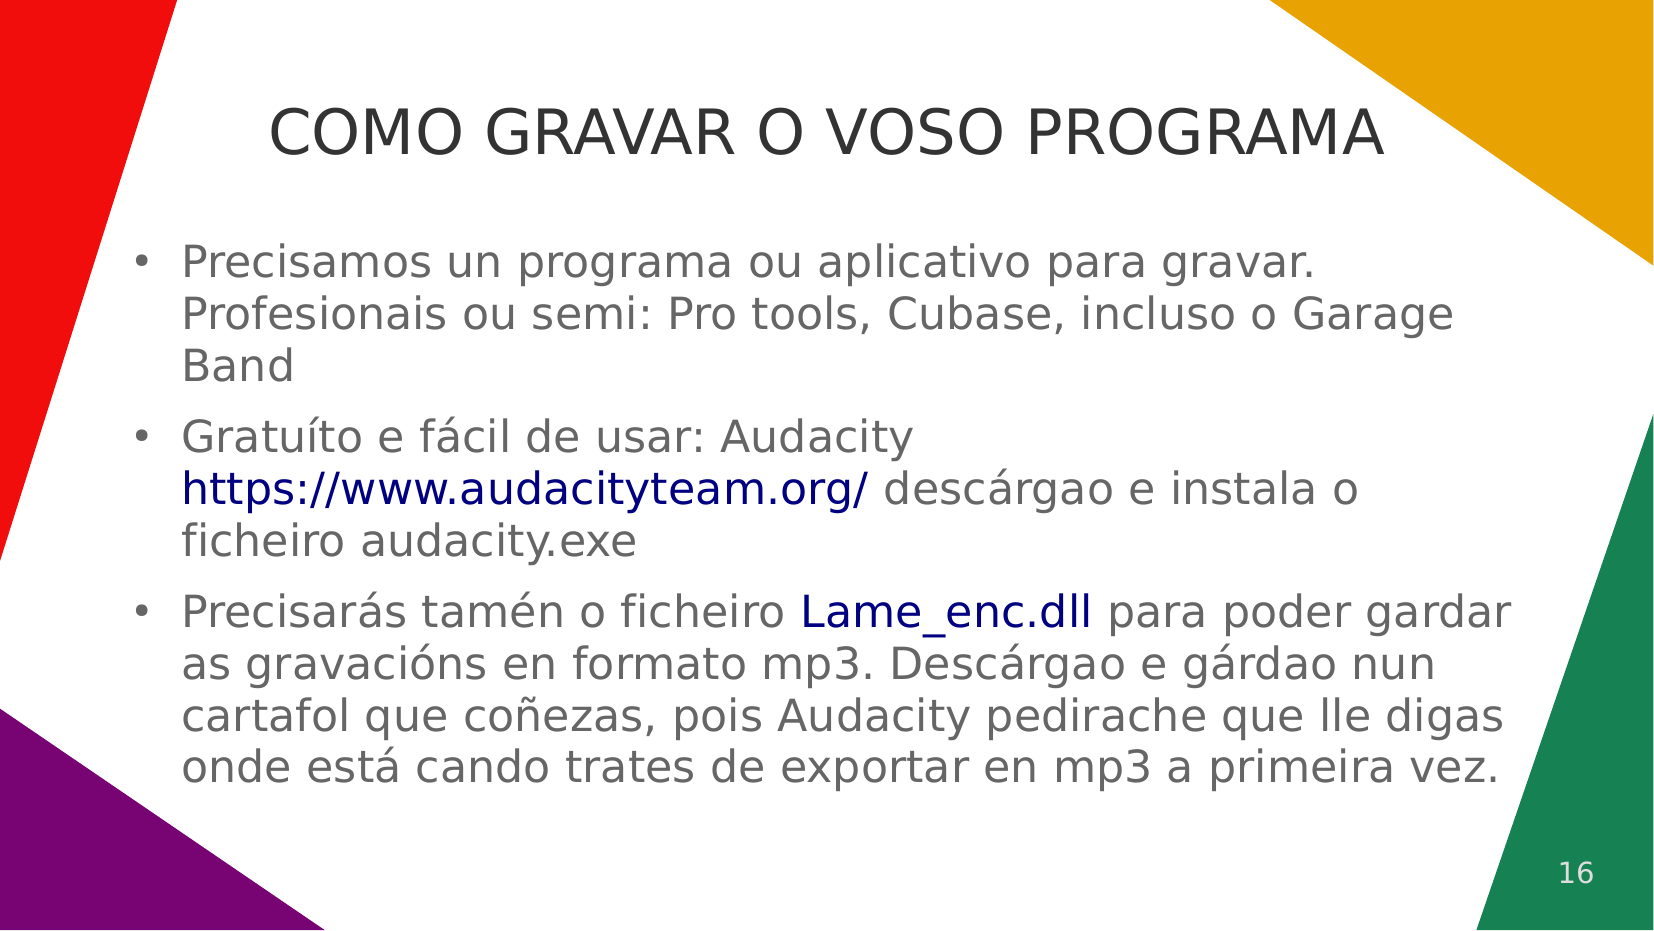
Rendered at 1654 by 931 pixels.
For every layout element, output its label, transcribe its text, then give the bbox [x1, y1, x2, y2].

list Precisamos un programa ou aplicativo para gravar. Profesionais ou semi: Pro tools, Cubase, incluso o Garage Band Gratuíto e fácil de usar: Audacityhttps://www.audacityteam.org/ descárgao e instala o ficheiro audacity.exe Precisarás tamén o ficheiro Lame_enc.dll para poder gardar as gravacións en formato mp3. Descárgao e gárdao nun cartafol que coñezas, pois Audacity pedirache que lle digas onde está cando trates de exportar en mp3 a primeira vez. [118, 236, 1536, 827]
title COMO GRAVAR O VOSO PROGRAMA [118, 59, 1536, 207]
